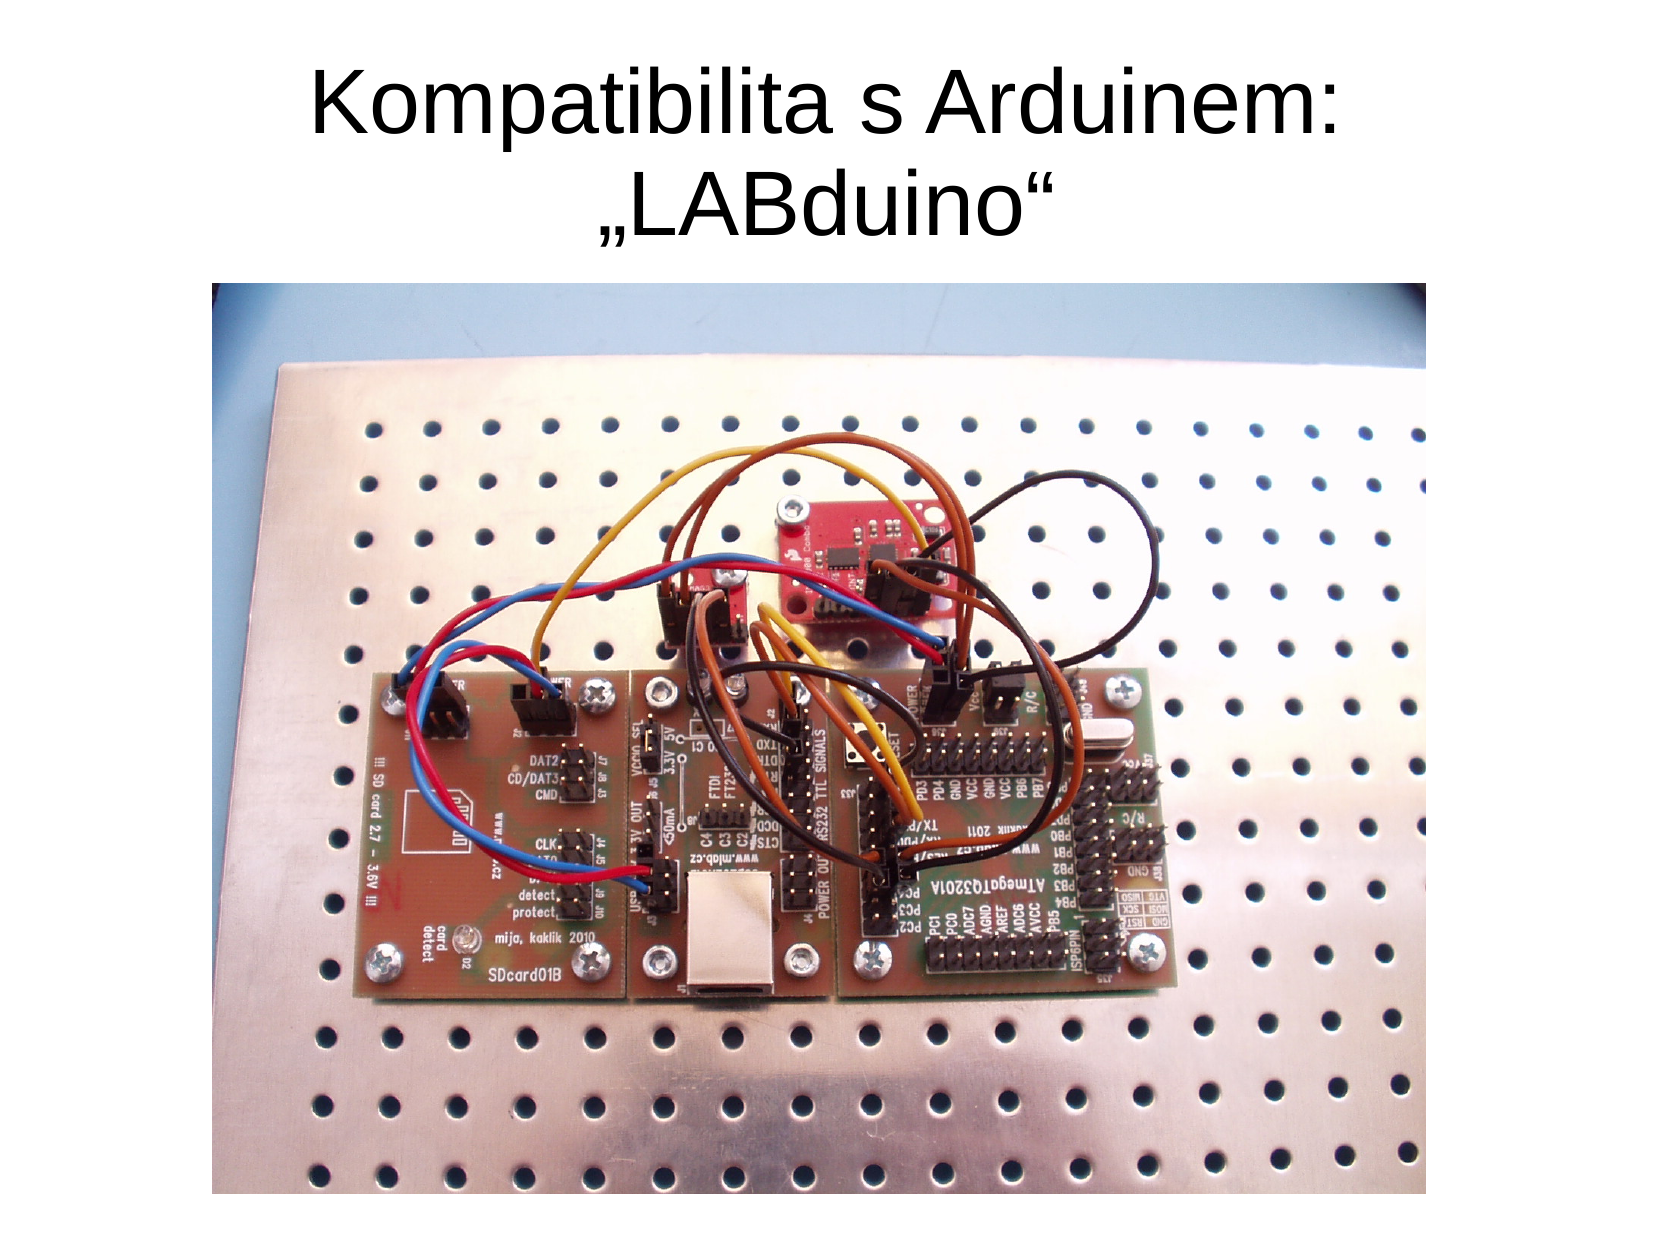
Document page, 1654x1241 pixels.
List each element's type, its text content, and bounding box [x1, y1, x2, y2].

title Kompatibilita s Arduinem: „LABduino“ [82, 49, 1571, 257]
picture [212, 283, 1426, 1194]
